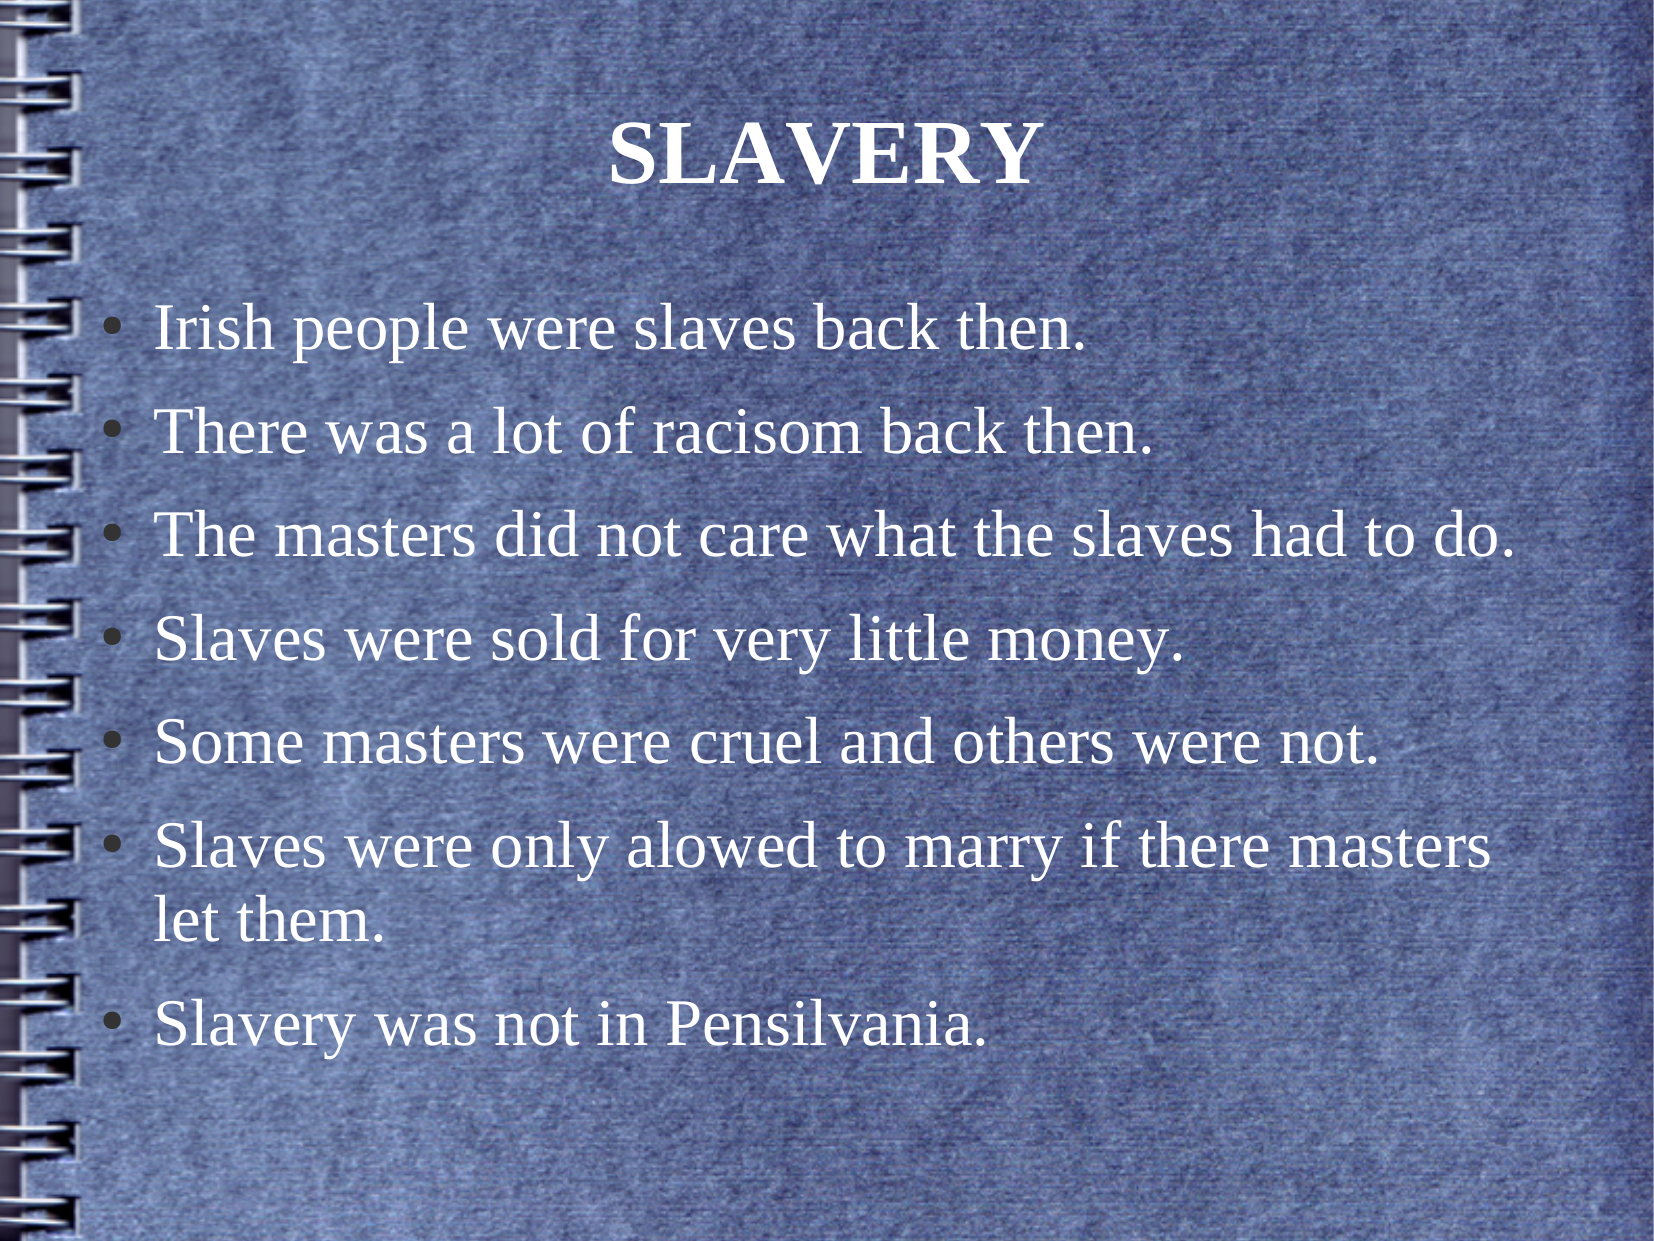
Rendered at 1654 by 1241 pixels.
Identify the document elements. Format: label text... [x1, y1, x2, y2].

list Irish people were slaves back then. There was a lot of racisom back then. The masters did not care what the slaves had to do. Slaves were sold for very little money. Some masters were cruel and others were not. Slaves were only alowed to marry if there masters let them. Slavery was not in Pensilvania. [82, 290, 1571, 1109]
title SLAVERY [82, 49, 1571, 257]
picture [0, 0, 1654, 1241]
